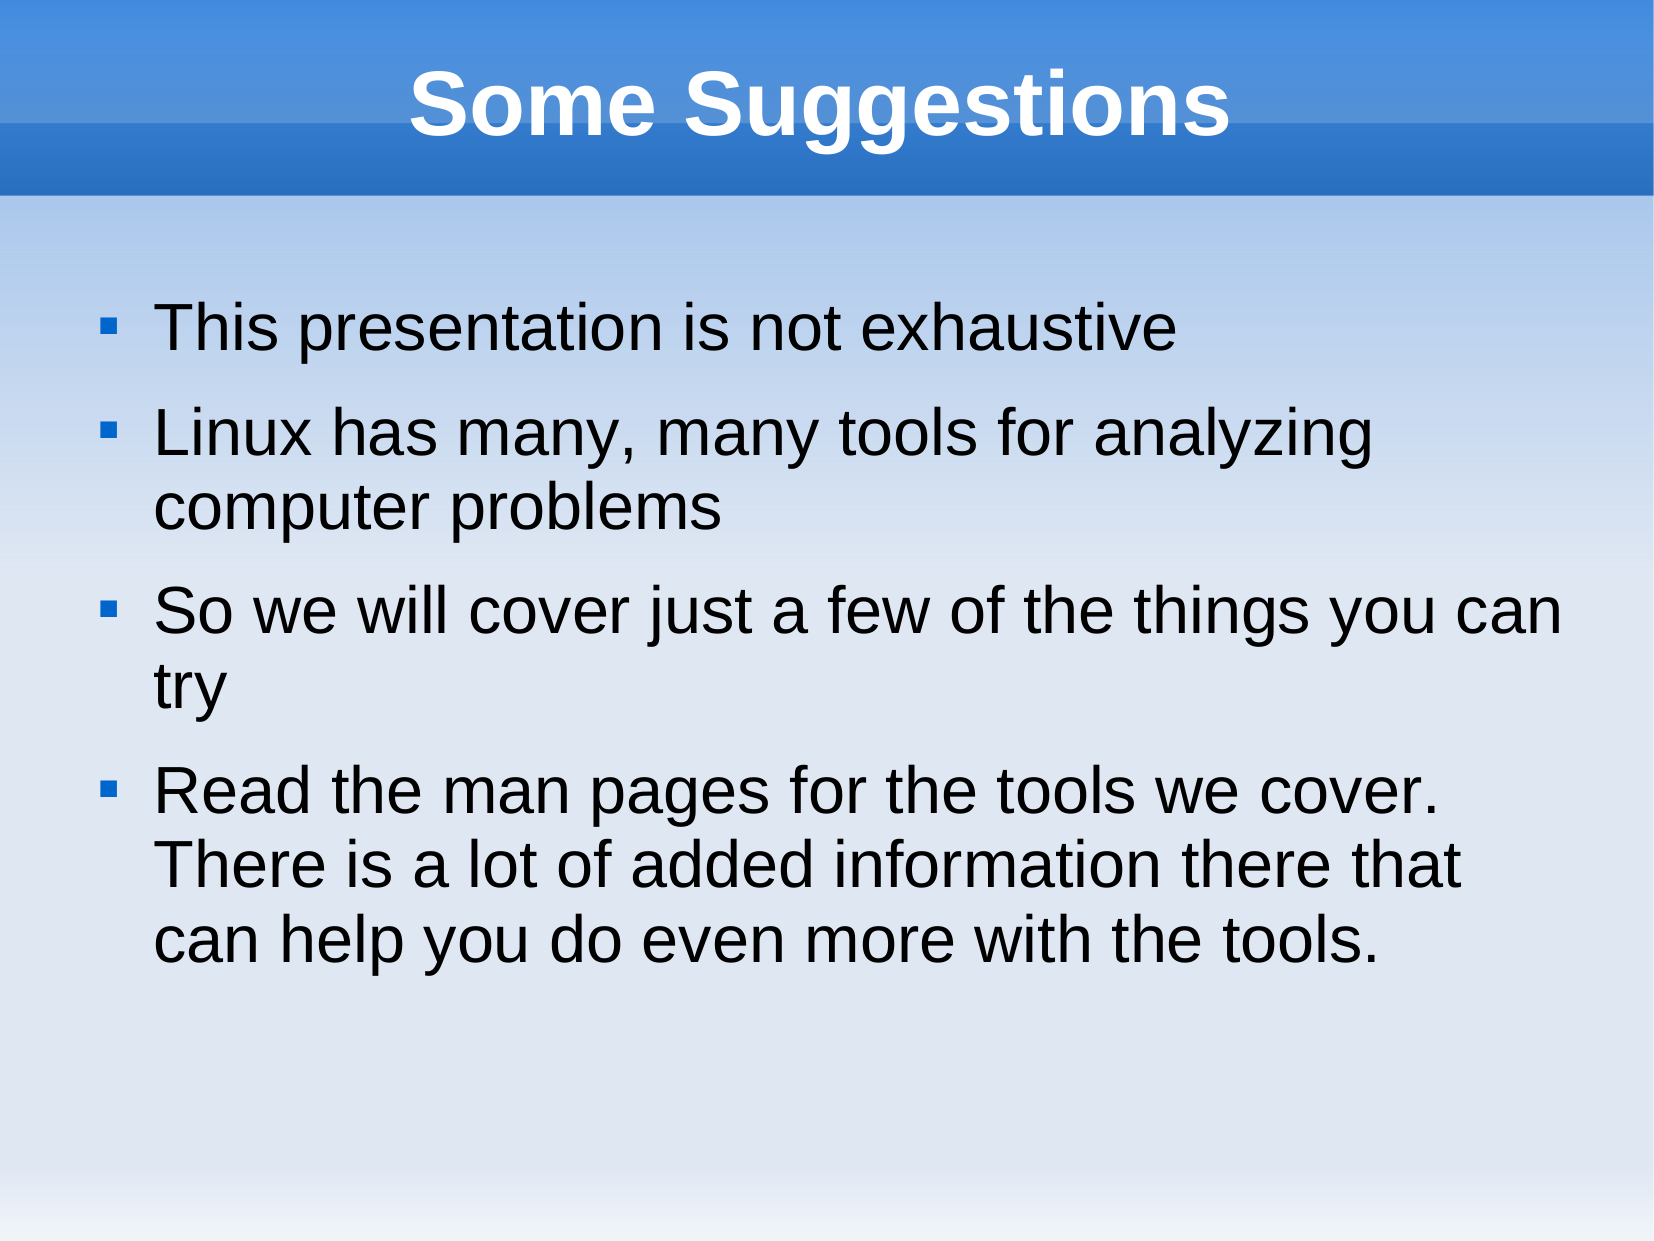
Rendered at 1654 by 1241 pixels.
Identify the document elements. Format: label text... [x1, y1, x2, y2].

picture [0, 0, 1654, 1241]
title Some Suggestions [76, 0, 1565, 208]
list This presentation is not exhaustive Linux has many, many tools for analyzing computer problems So we will cover just a few of the things you can try Read the man pages for the tools we cover. There is a lot of added information there that can help you do even more with the tools. [82, 290, 1571, 1109]
